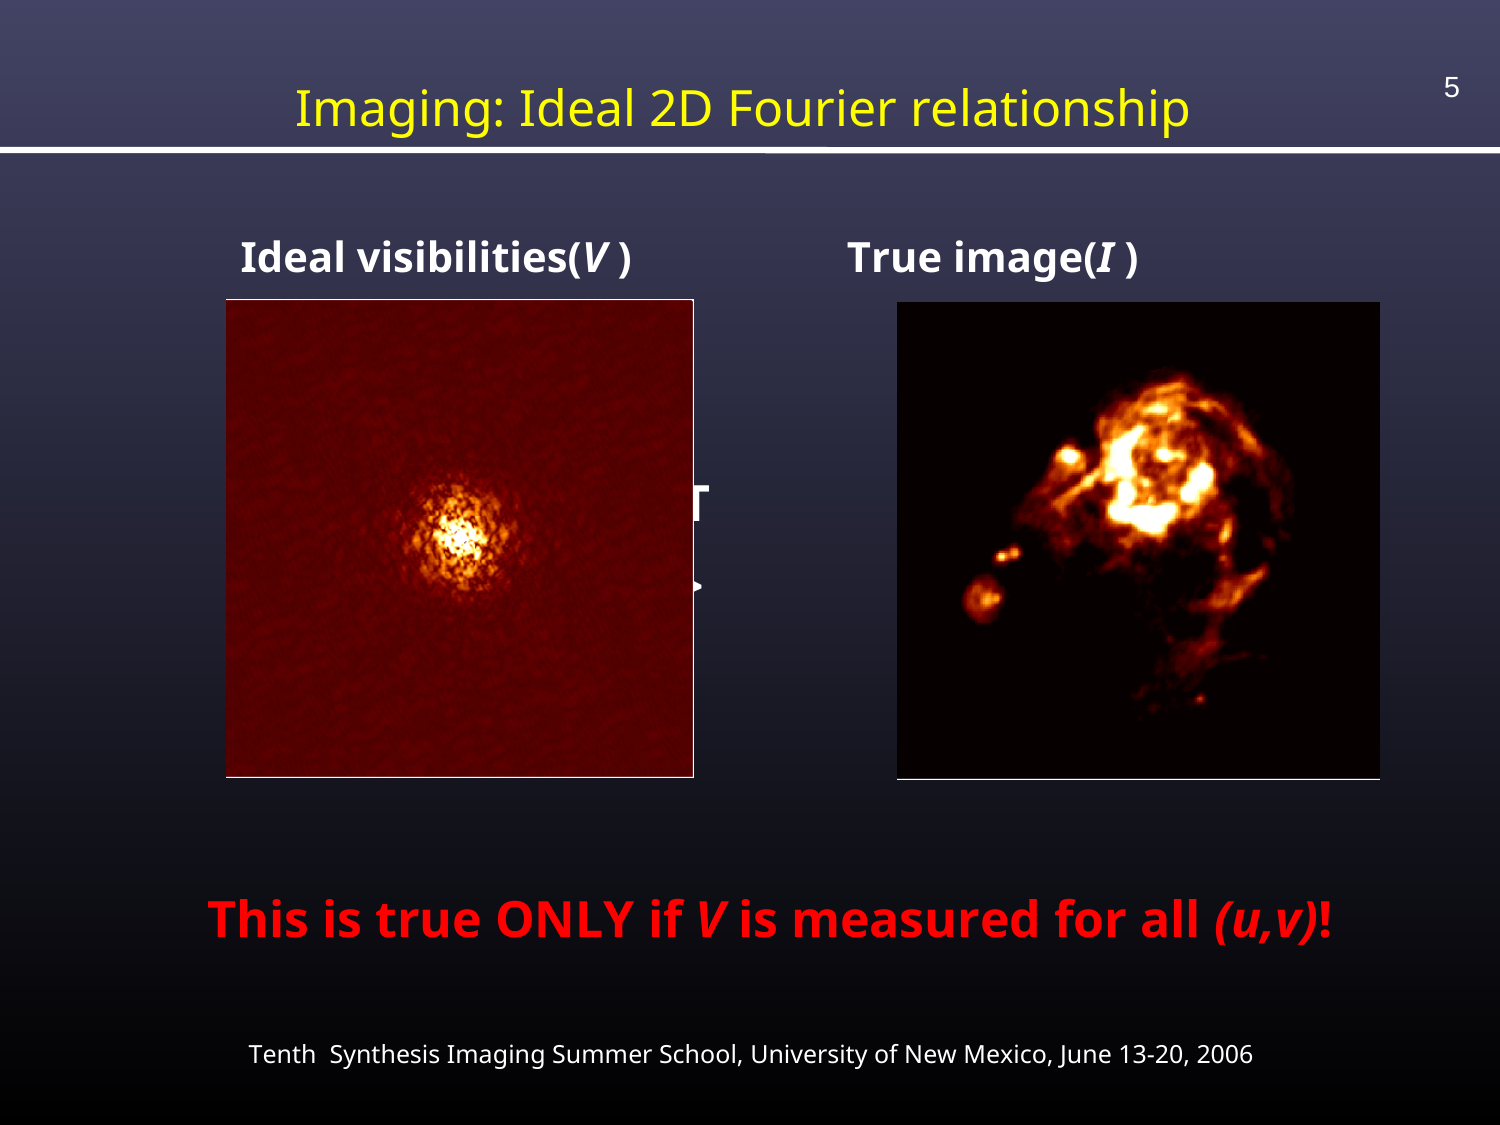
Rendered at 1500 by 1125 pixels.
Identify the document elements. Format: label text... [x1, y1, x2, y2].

picture [226, 299, 694, 779]
subtitle Ideal visibilities(V ) True image(I ) FT <--> This is true ONLY if V is measured for all (u,v)! [110, 218, 1386, 986]
title Imaging: Ideal 2D Fourier relationship [112, 62, 1375, 151]
picture [897, 302, 1380, 780]
